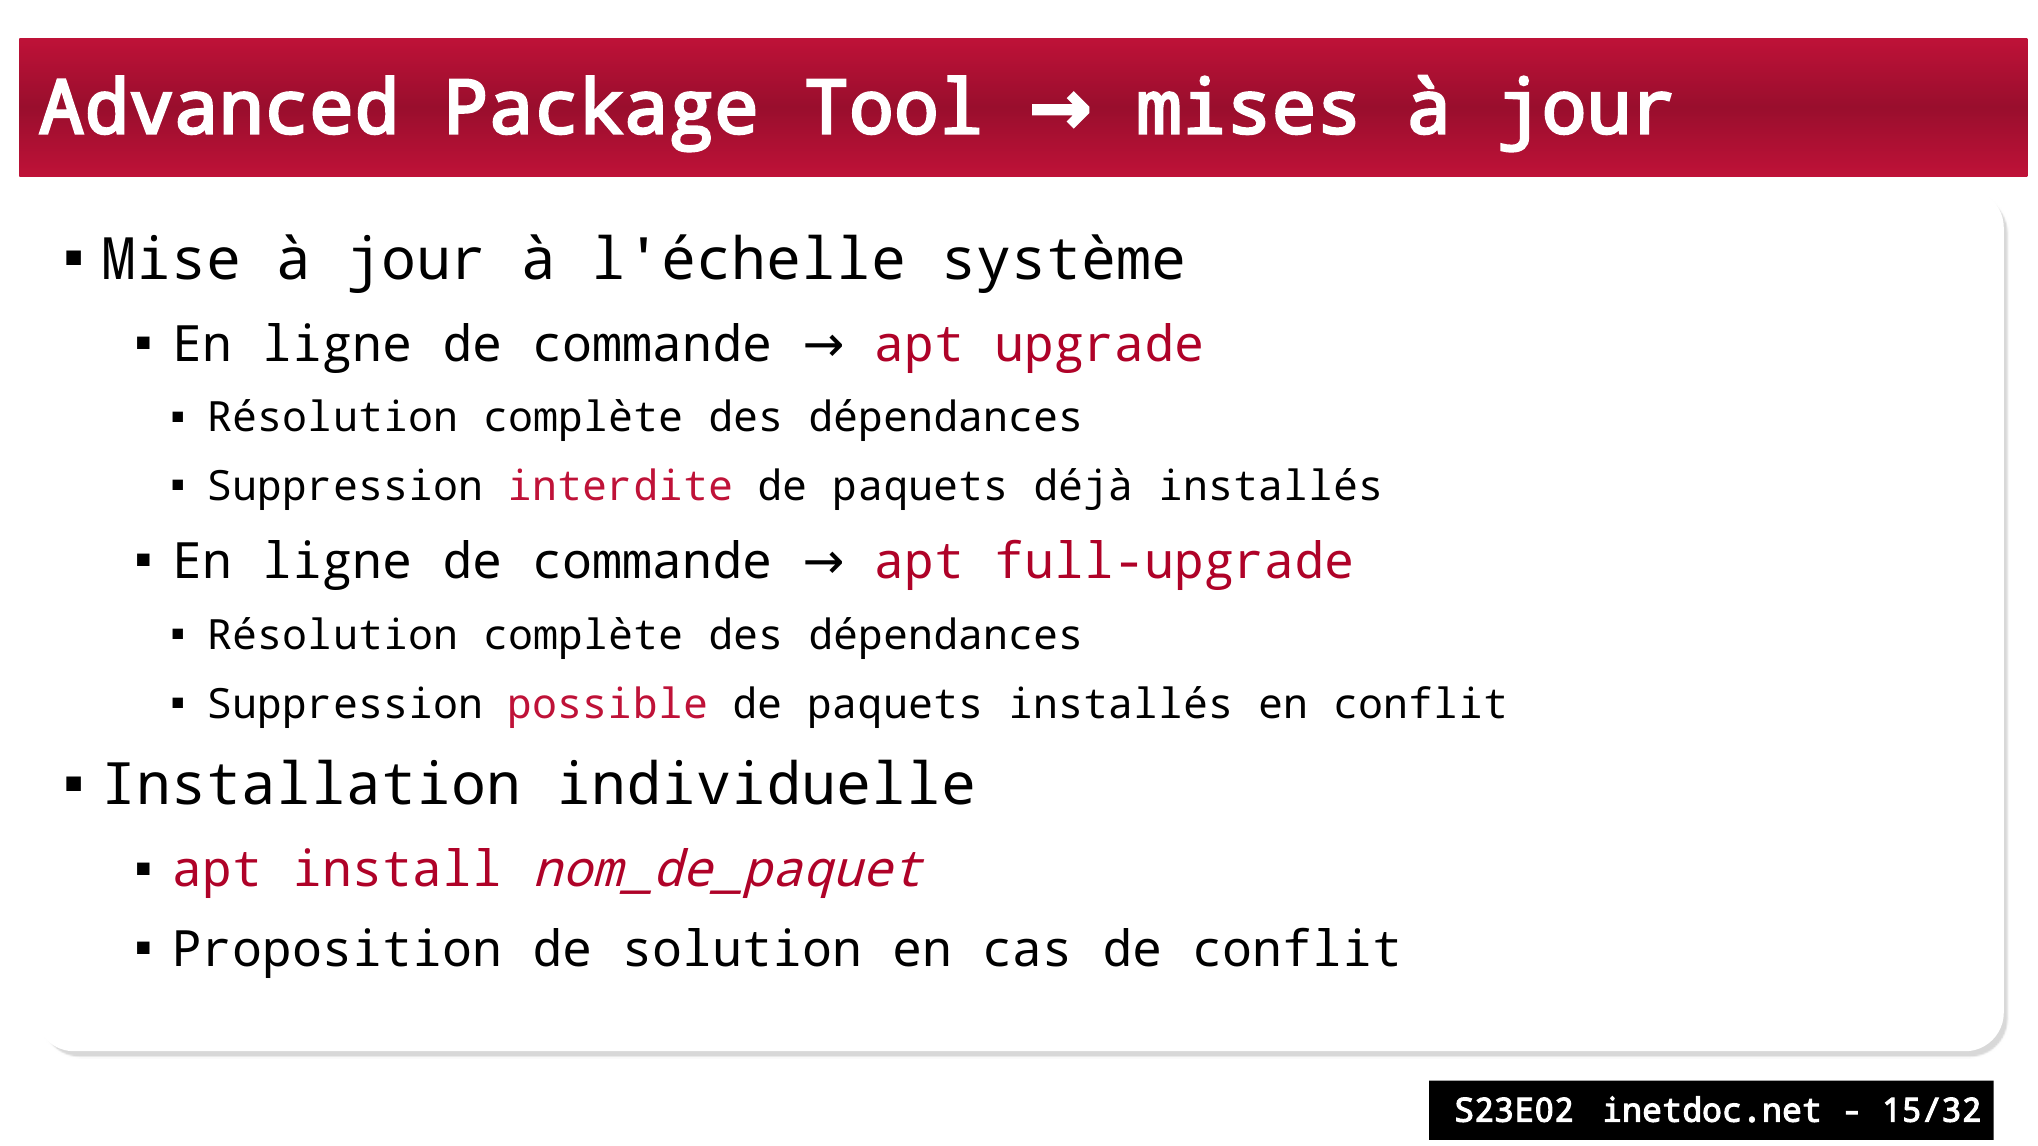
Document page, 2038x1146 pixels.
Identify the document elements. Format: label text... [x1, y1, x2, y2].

text_box Mise à jour à l'échelle système En ligne de commande → apt upgrade Résolution complète des dépendances Suppression interdite de paquets déjà installés En ligne de commande → apt full-upgrade Résolution complète des dépendances Suppression possible de paquets installés en conflit Installation individuelle apt install nom_de_paquet Proposition de solution en cas de conflit [35, 188, 2004, 1052]
text_box S23E02 inetdoc.net - <numéro>/32 [1429, 1080, 1994, 1140]
text_box Advanced Package Tool → mises à jour [19, 38, 2028, 177]
